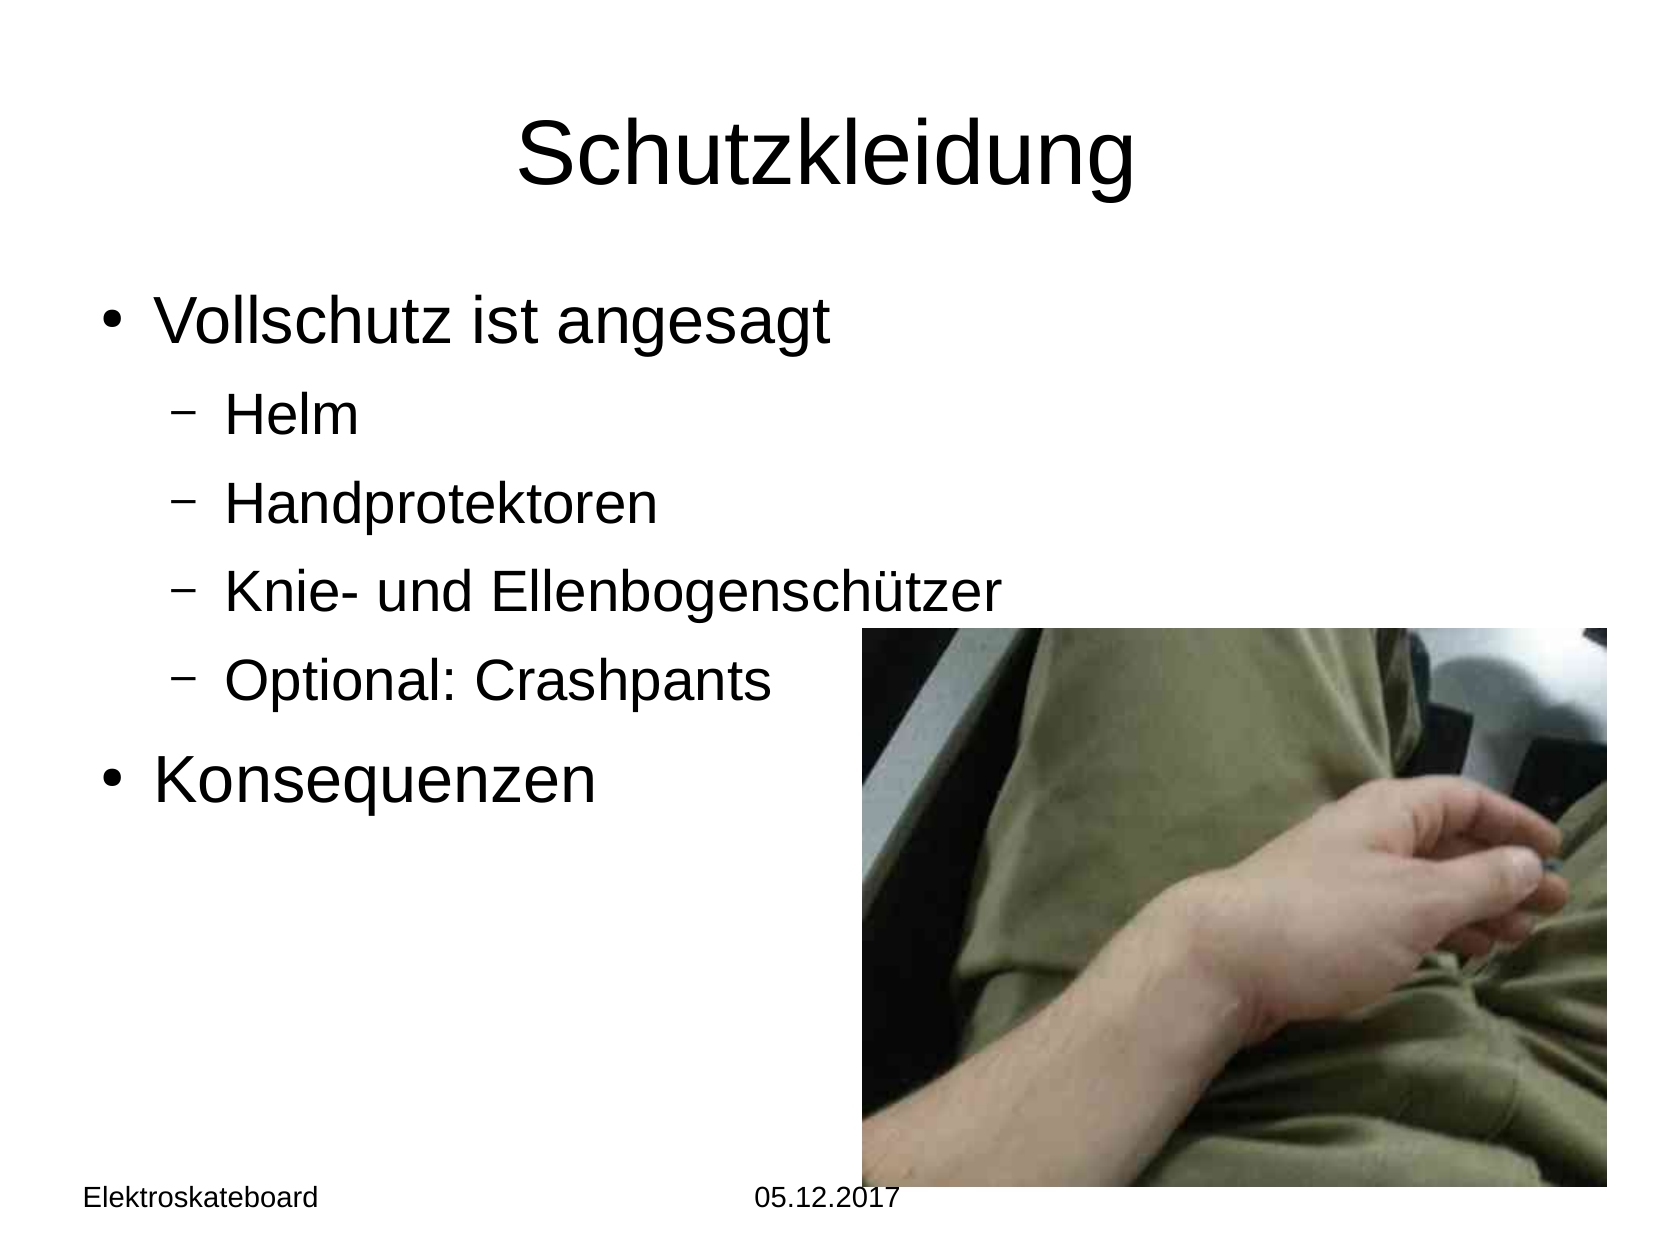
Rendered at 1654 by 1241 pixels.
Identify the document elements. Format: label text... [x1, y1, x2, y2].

list Vollschutz ist angesagt Helm Handprotektoren Knie- und Ellenbogenschützer Optional: Crashpants Konsequenzen [82, 283, 1571, 1003]
picture [862, 628, 1607, 1187]
title Schutzkleidung [82, 49, 1571, 257]
